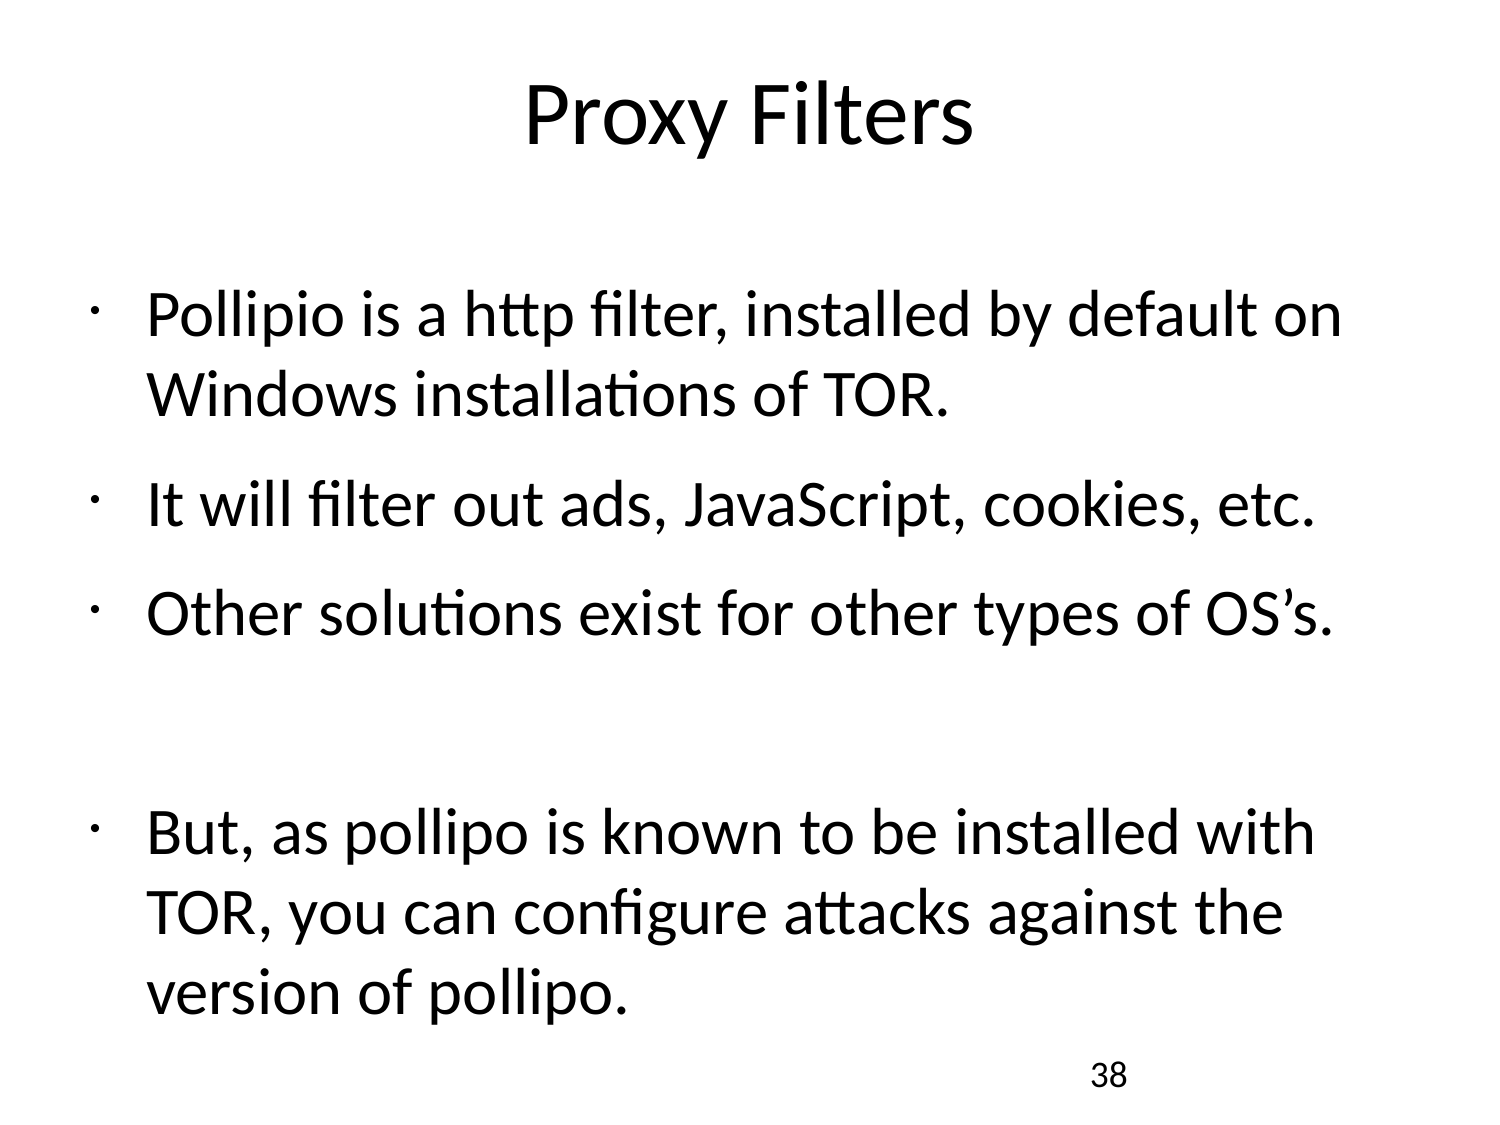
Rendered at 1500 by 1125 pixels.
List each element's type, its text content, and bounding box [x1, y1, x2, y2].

list Pollipio is a http filter, installed by default on Windows installations of TOR. It will filter out ads, JavaScript, cookies, etc. Other solutions exist for other types of OS’s. But, as pollipo is known to be installed with TOR, you can configure attacks against the version of pollipo. [75, 262, 1425, 1005]
slide_number <number> [1074, 1042, 1425, 1103]
title Proxy Filters [75, 45, 1425, 233]
